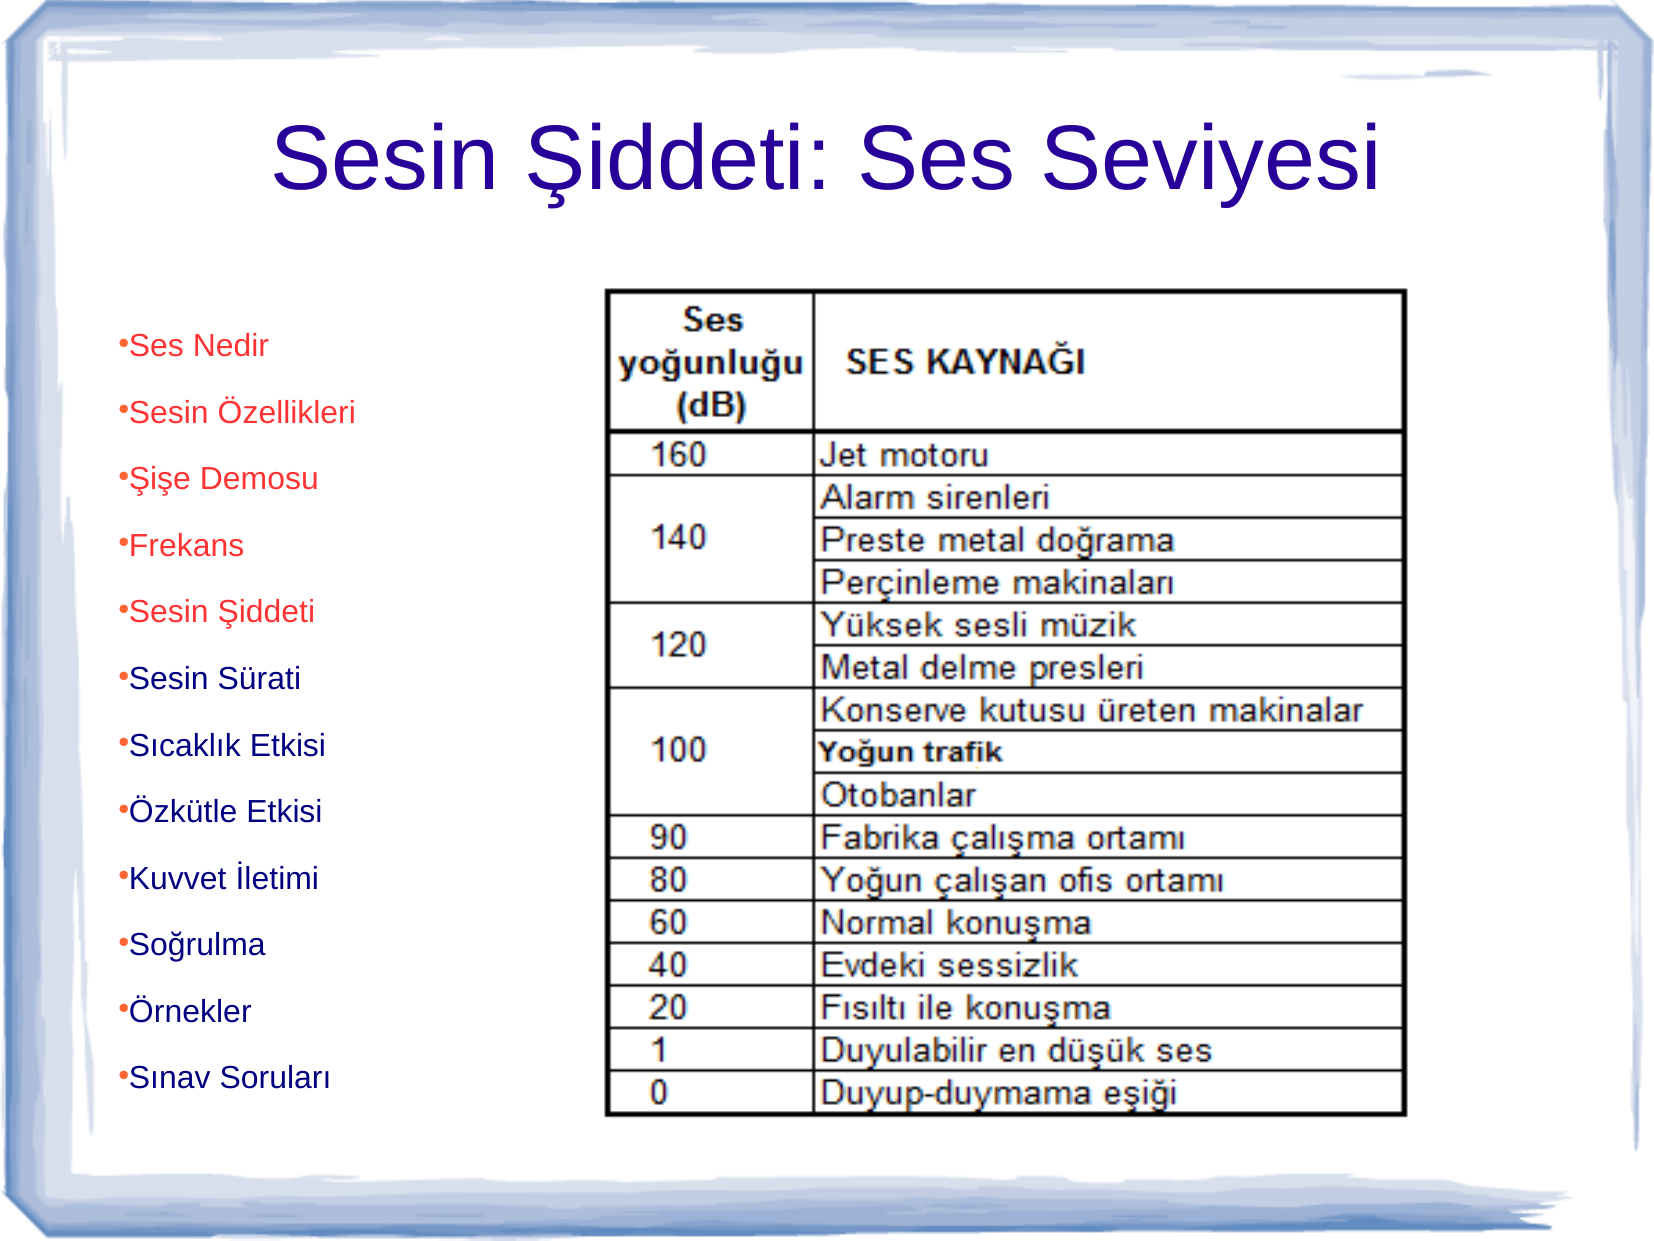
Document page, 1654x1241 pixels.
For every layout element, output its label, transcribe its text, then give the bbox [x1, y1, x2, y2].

title Sesin Şiddeti: Ses Seviyesi [82, 49, 1571, 257]
picture [556, 247, 1455, 1160]
list Ses Nedir Sesin Özellikleri Şişe Demosu Frekans Sesin Şiddeti Sesin Sürati Sıcaklık Etkisi Özkütle Etkisi Kuvvet İletimi Soğrulma Örnekler Sınav Soruları [118, 324, 438, 1097]
